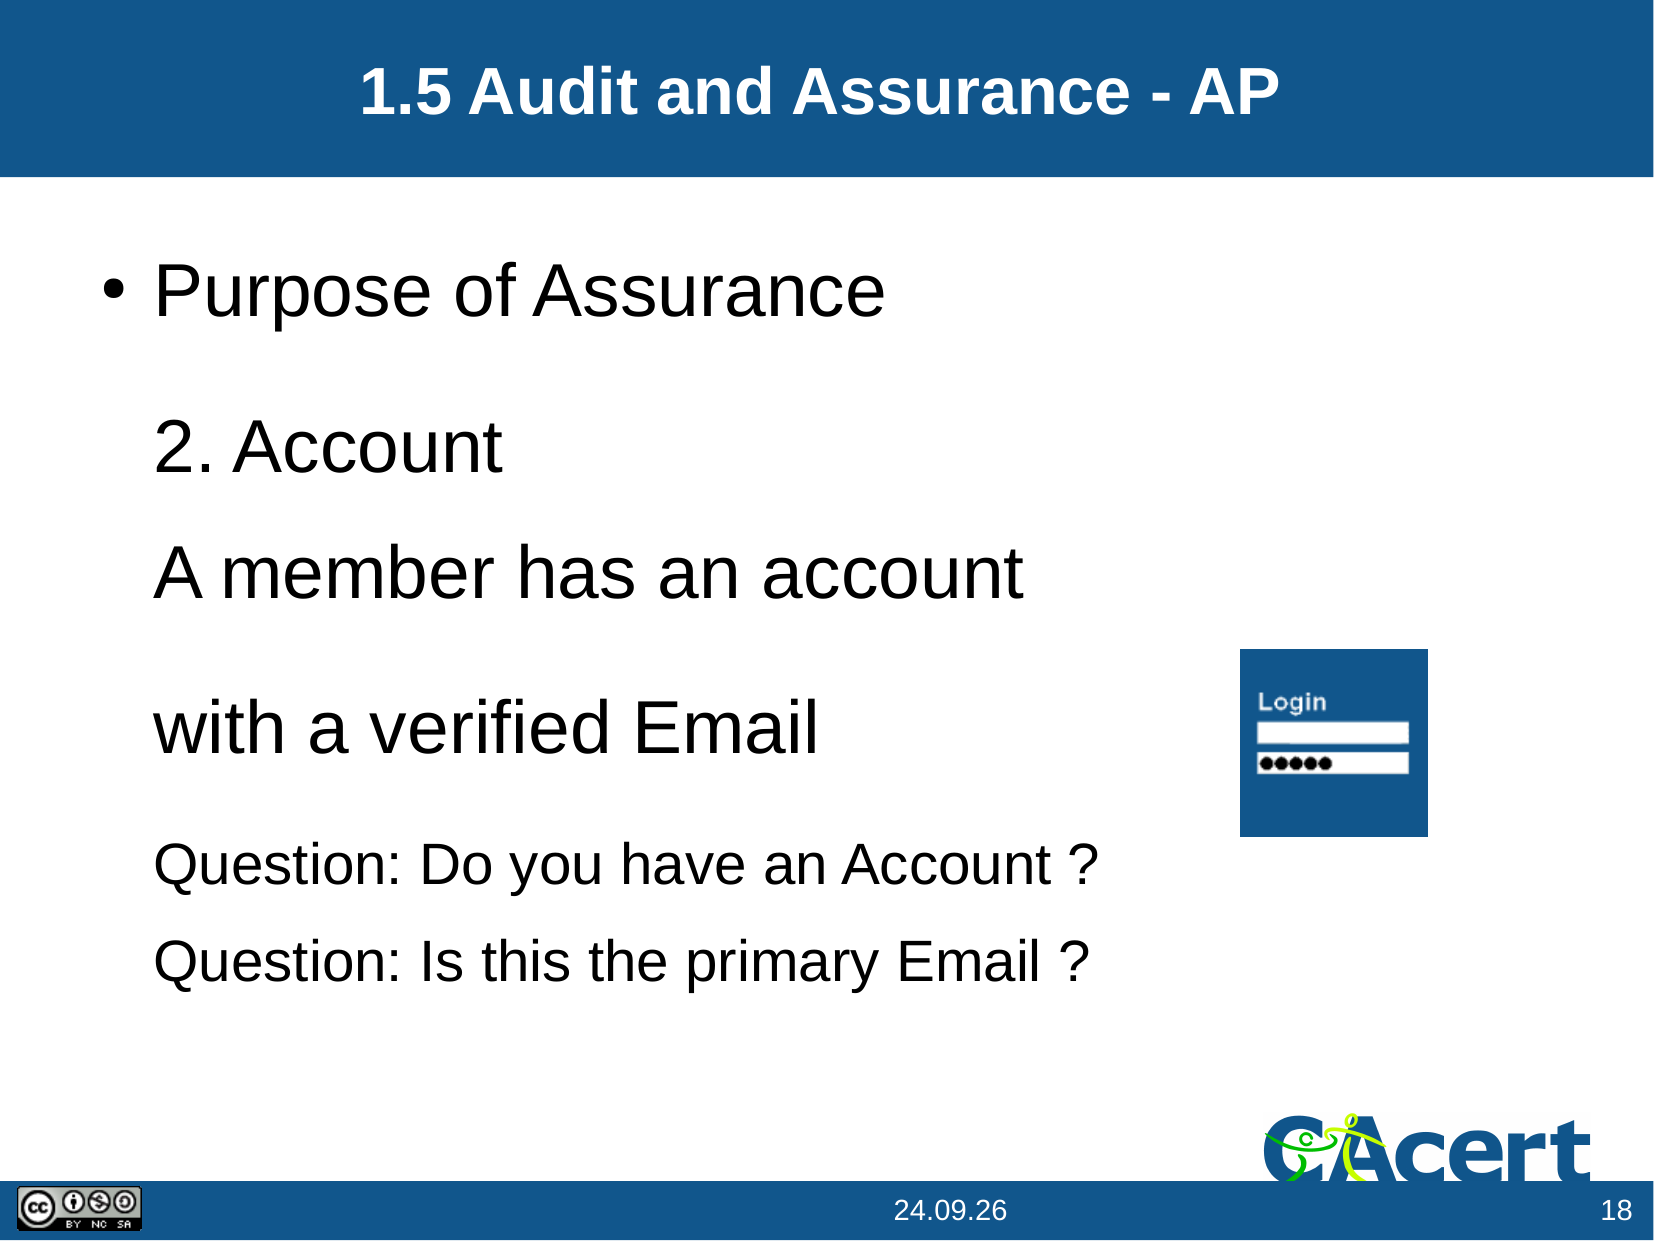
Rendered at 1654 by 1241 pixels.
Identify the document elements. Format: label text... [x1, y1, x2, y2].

list Purpose of Assurance 2. Account A member has an account with a verified Email Question: Do you have an Account ? Question: Is this the primary Email ? [82, 206, 1625, 1065]
picture [17, 1186, 142, 1231]
title 1.5 Audit and Assurance - AP [76, 17, 1565, 166]
picture [1240, 649, 1428, 838]
picture [1263, 1112, 1591, 1181]
